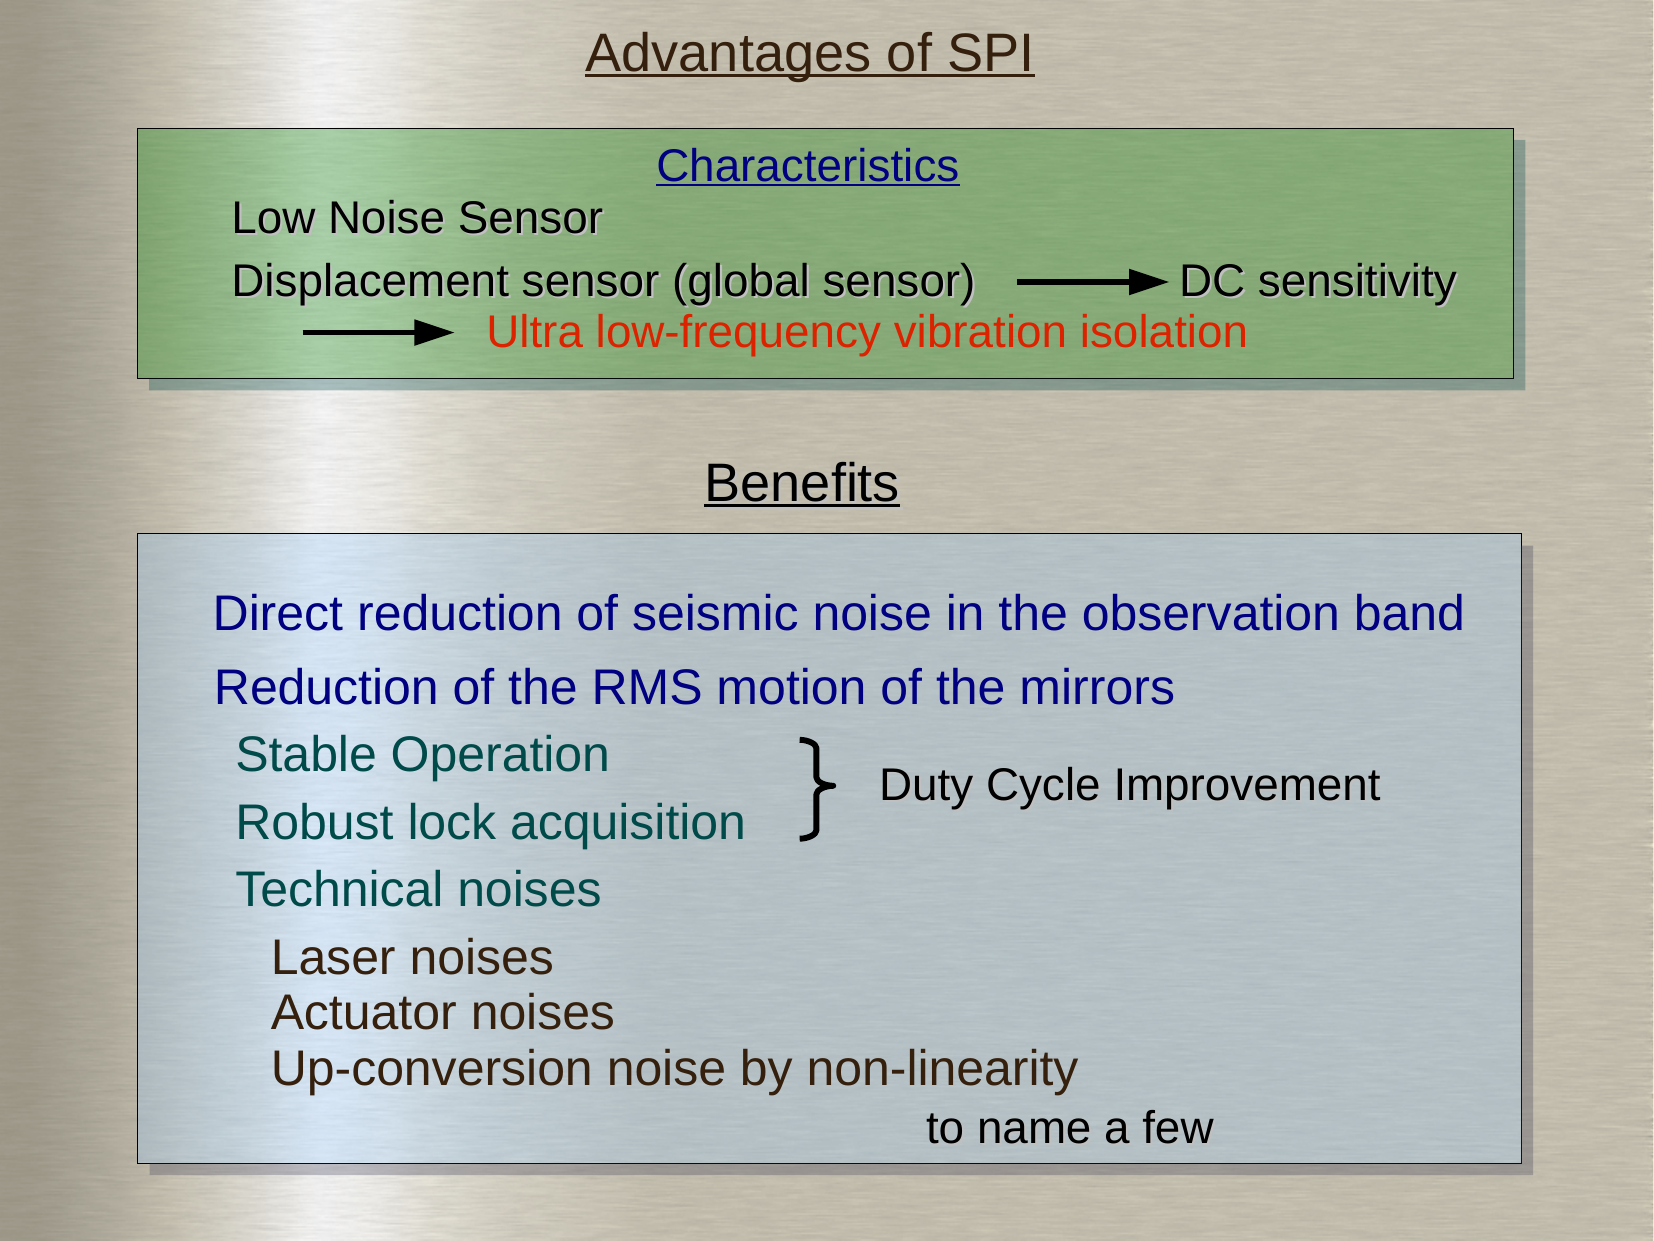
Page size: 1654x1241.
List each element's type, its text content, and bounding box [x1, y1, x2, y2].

text_box Duty Cycle Improvement [864, 751, 1387, 818]
text_box to name a few [911, 1094, 1225, 1161]
text_box Characteristics [641, 132, 969, 199]
text_box Direct reduction of seismic noise in the observation band Reduction of the RMS motion of the mirrors Stable Operation Robust lock acquisition Technical noises Laser noises Actuator noises Up-conversion noise by non-linearity [185, 578, 1484, 1133]
text_box [137, 533, 1534, 1176]
text_box Advantages of SPI [570, 14, 1041, 91]
text_box Low Noise Sensor Displacement sensor (global sensor) DC sensitivity Ultra low-frequency vibration isolation [203, 184, 1479, 365]
text_box [137, 128, 1526, 391]
text_box Benefits [689, 445, 912, 521]
picture [0, 0, 1654, 1241]
